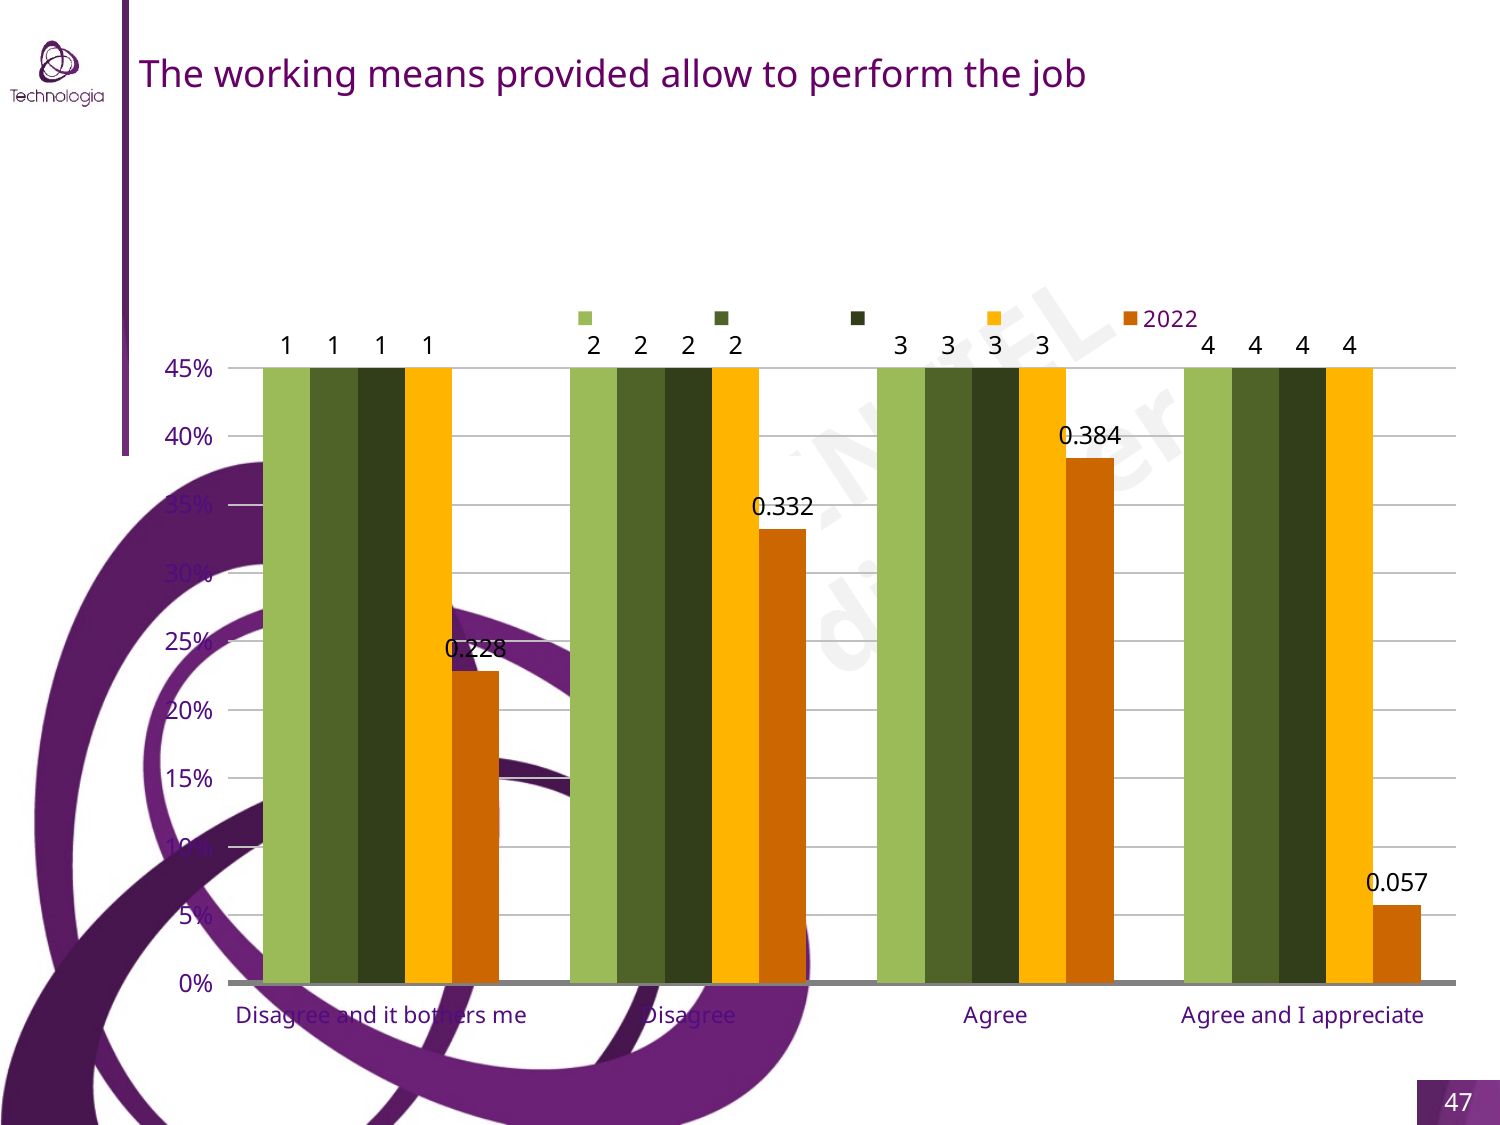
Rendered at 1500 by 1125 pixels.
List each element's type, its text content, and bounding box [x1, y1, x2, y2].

picture [0, 33, 113, 114]
title The working means provided allow to perform the job [123, 42, 1282, 185]
picture [1417, 1080, 1500, 1125]
chart [123, 215, 1460, 1083]
picture [0, 0, 821, 1125]
